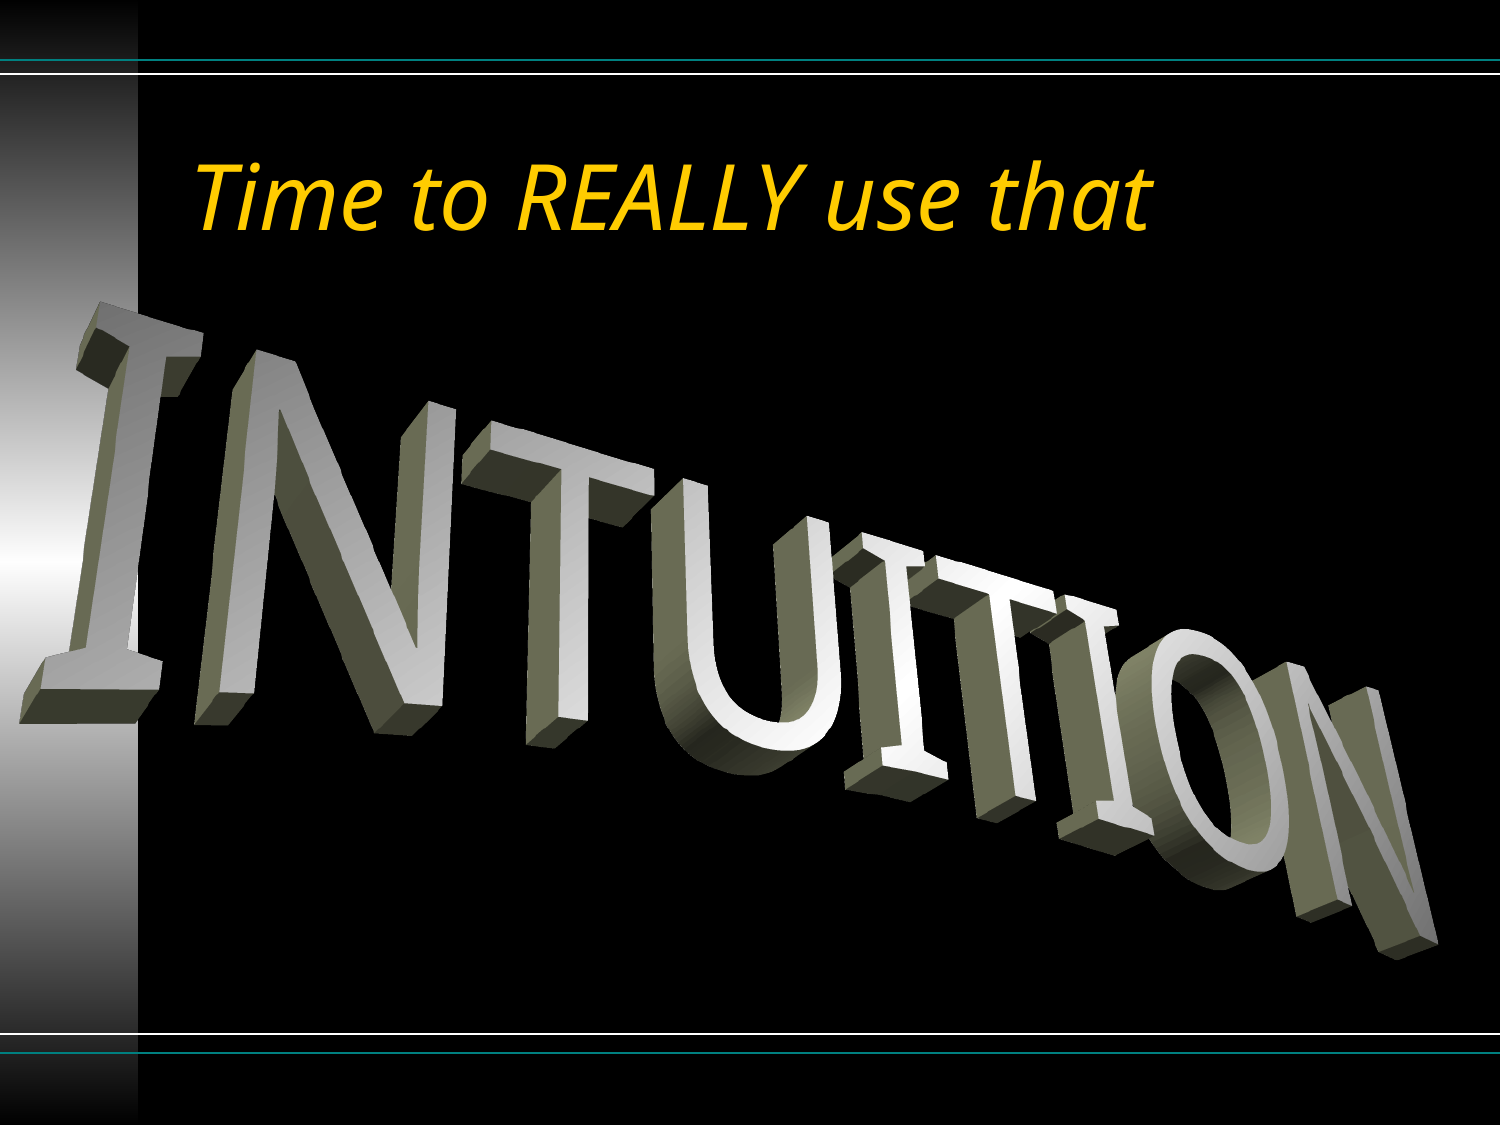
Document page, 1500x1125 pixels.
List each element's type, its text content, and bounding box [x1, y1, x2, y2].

title Time to REALLY use that [174, 99, 1450, 288]
